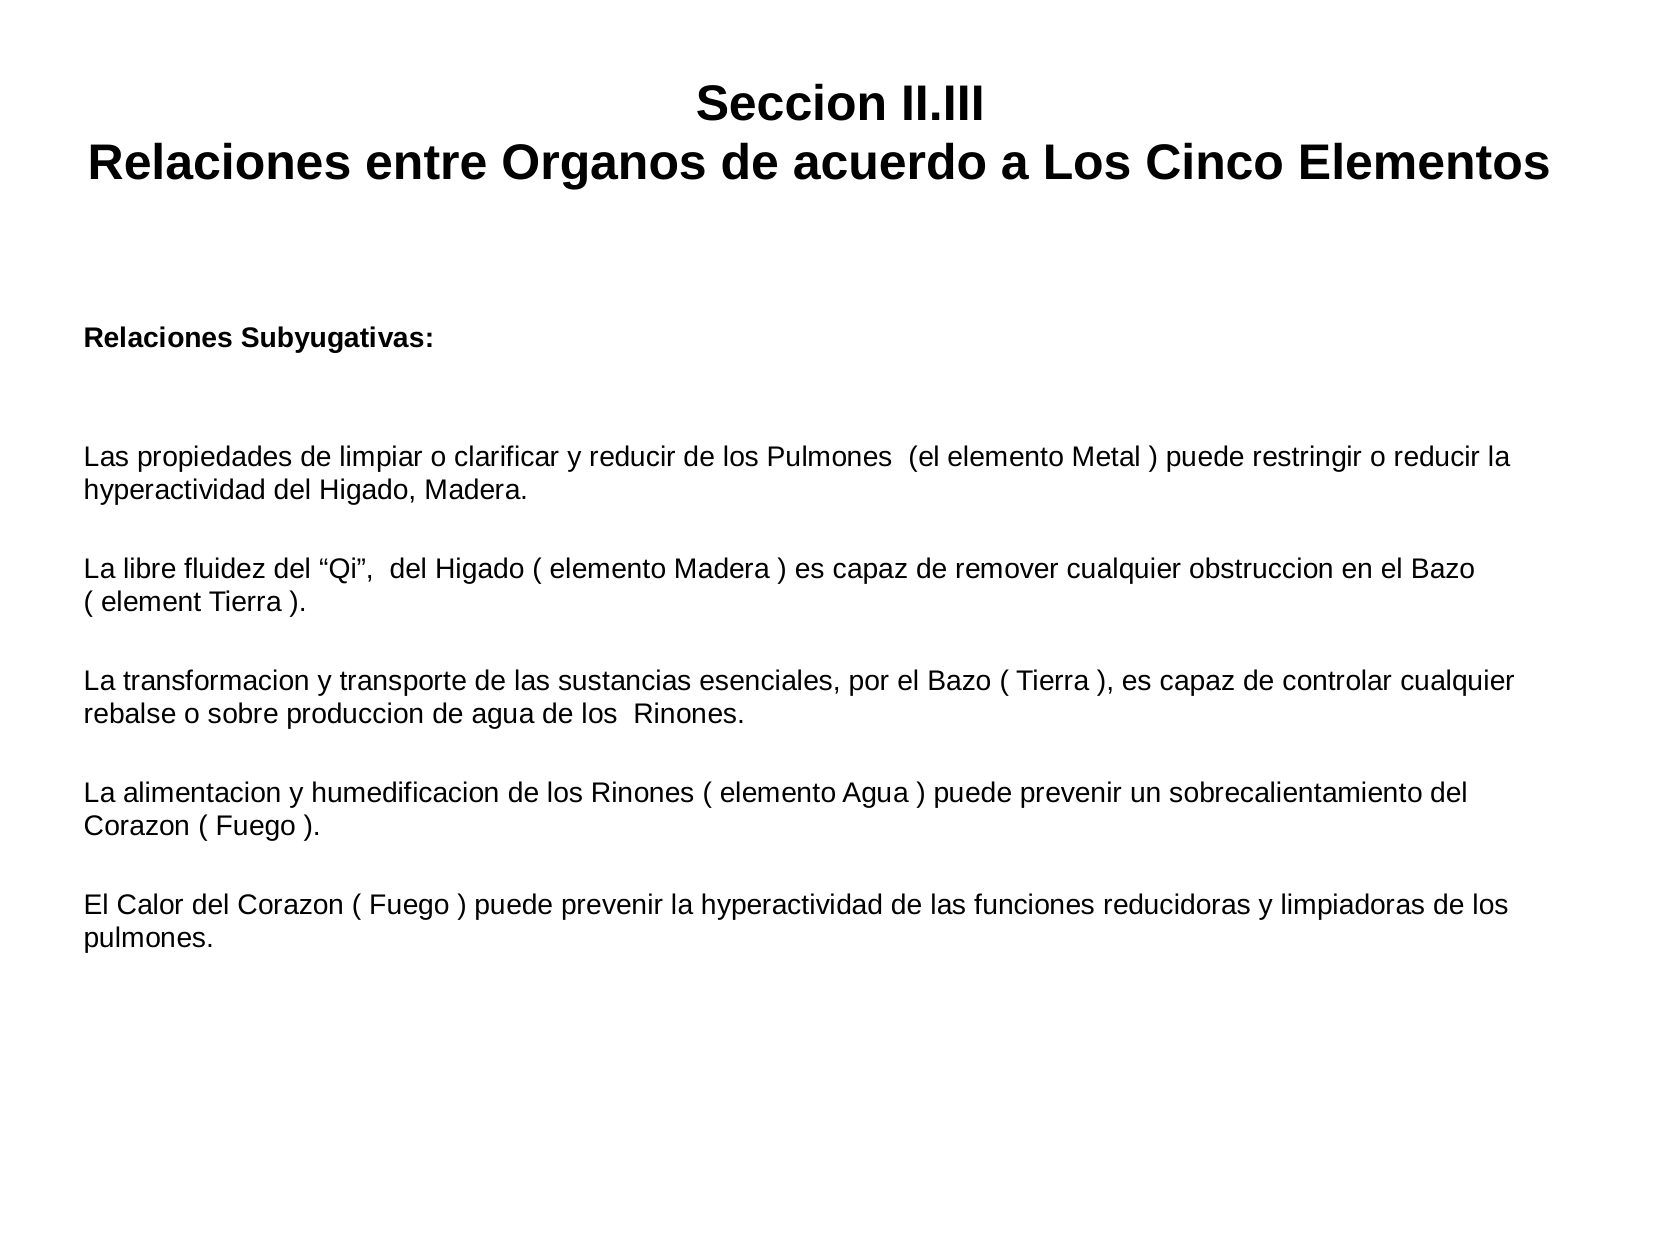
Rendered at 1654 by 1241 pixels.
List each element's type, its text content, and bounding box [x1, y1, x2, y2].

title Seccion II.III Relaciones entre Organos de acuerdo a Los Cinco Elementos [82, 49, 1571, 257]
chart [82, 290, 1567, 1107]
